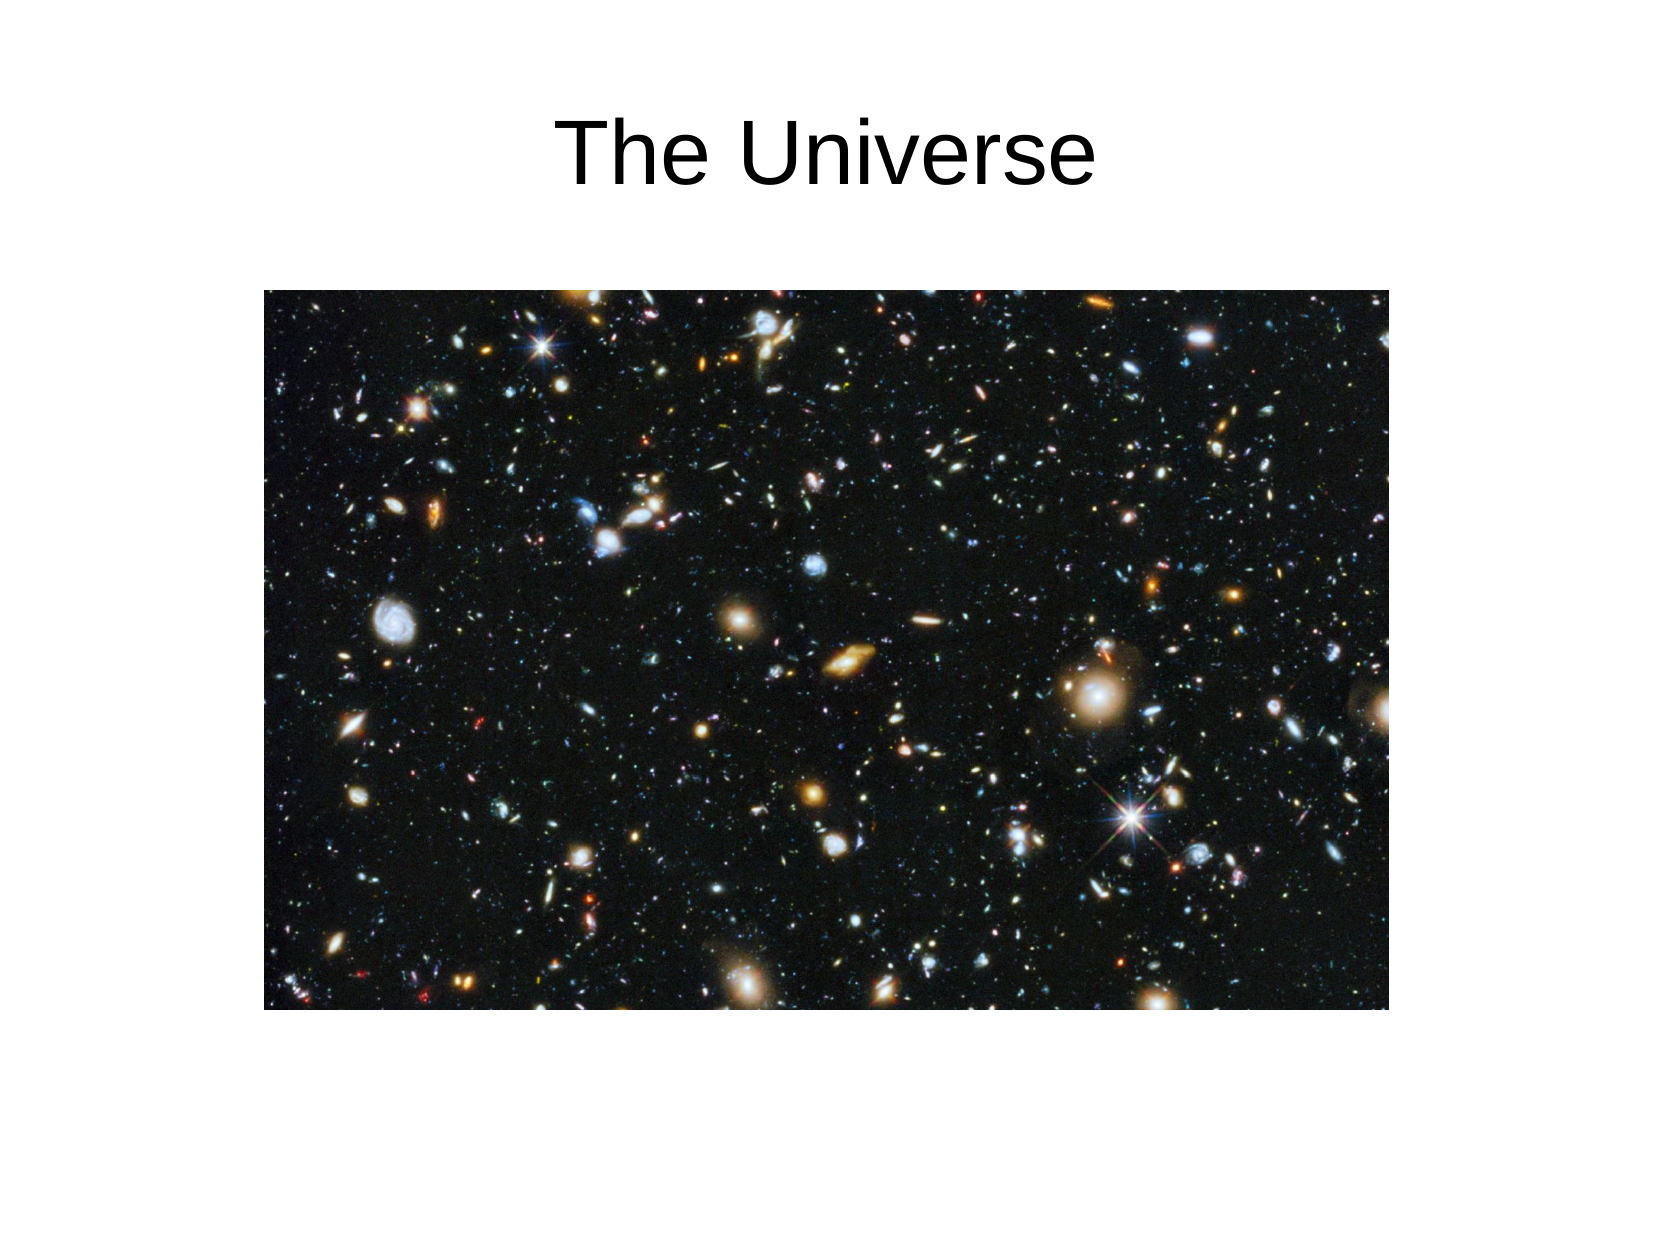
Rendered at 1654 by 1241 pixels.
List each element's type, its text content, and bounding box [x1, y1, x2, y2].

picture [264, 290, 1389, 1010]
title The Universe [82, 49, 1571, 257]
